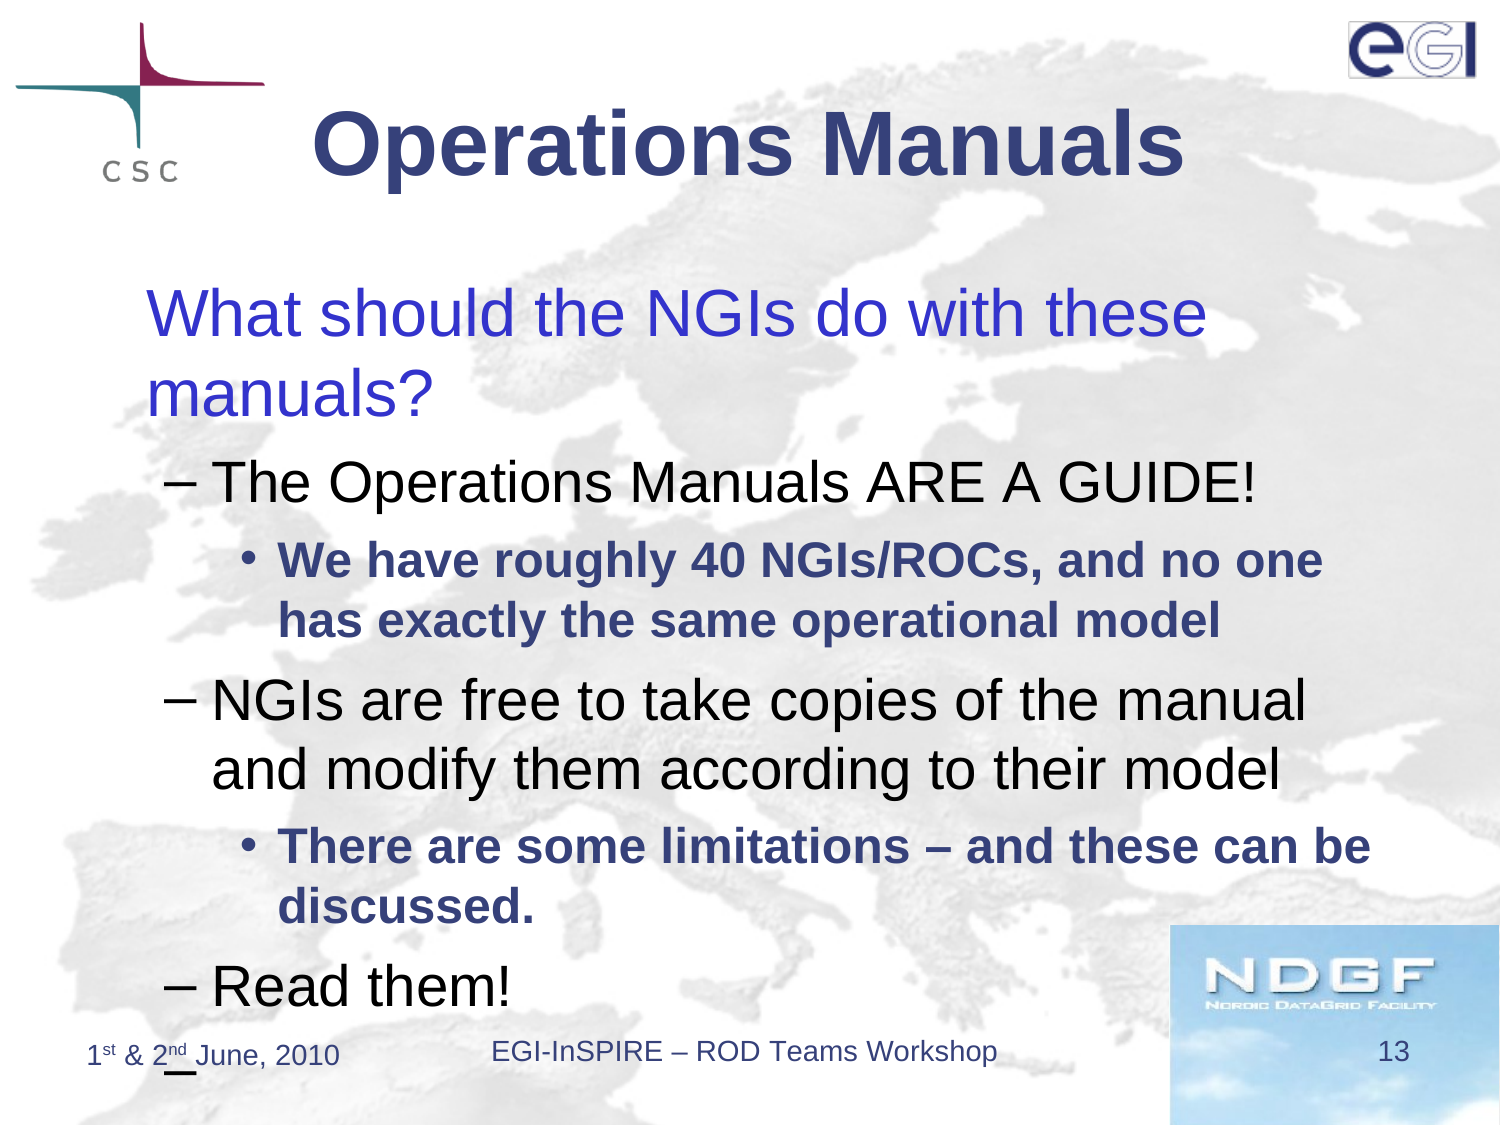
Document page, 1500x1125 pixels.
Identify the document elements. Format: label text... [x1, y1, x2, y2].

title Operations Manuals [75, 20, 1426, 257]
picture [0, 0, 1500, 1125]
list What should the NGIs do with these manuals? The Operations Manuals ARE A GUIDE! We have roughly 40 NGIs/ROCs, and no one has exactly the same operational model NGIs are free to take copies of the manual and modify them according to their model There are some limitations – and these can be discussed. Read them! [75, 262, 1426, 1111]
